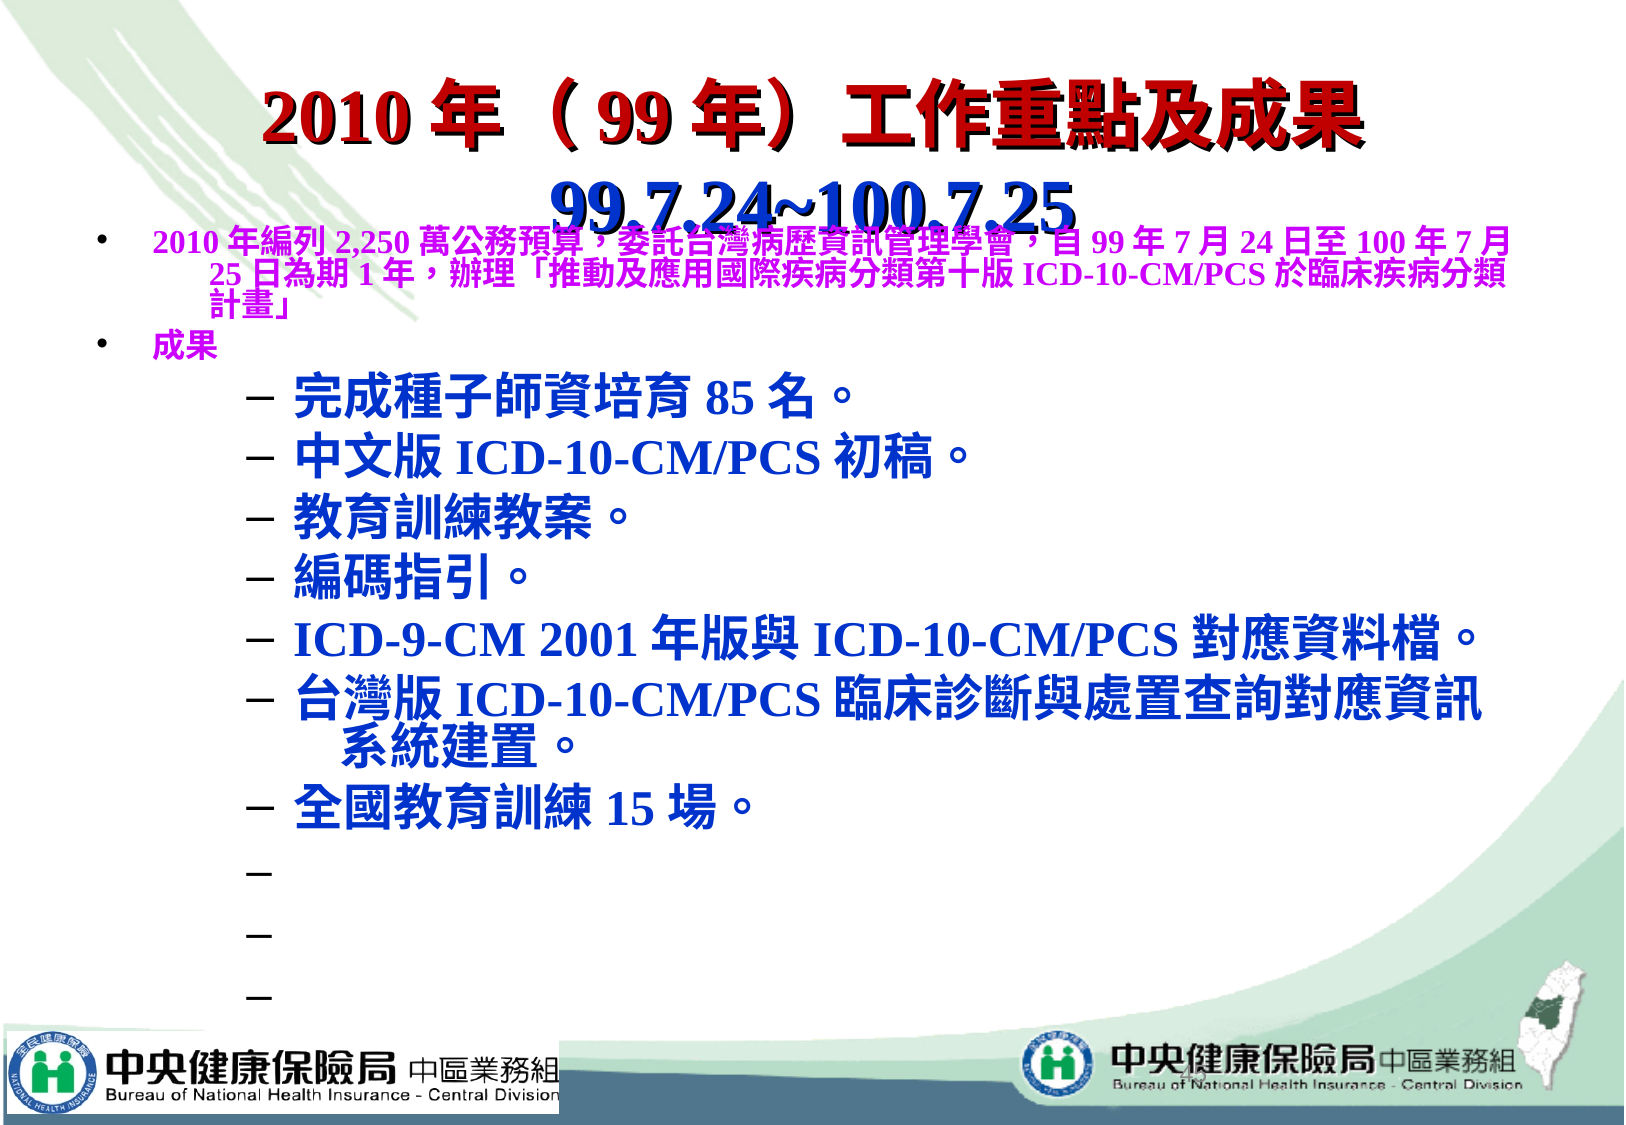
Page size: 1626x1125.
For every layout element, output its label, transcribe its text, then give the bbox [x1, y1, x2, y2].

title 2010年（99年）工作重點及成果 99.7.24~100.7.25 [81, 58, 1544, 220]
list 2010年編列2,250萬公務預算，委託台灣病歷資訊管理學會，自99年7月24日至100年7月25日為期1年，辦理「推動及應用國際疾病分類第十版ICD-10-CM/PCS於臨床疾病分類計畫」 成果 完成種子師資培育85名。 中文版ICD-10-CM/PCS初稿。 教育訓練教案。 編碼指引。 ICD-9-CM 2001年版與ICD-10-CM/PCS對應資料檔。 台灣版ICD-10-CM/PCS臨床診斷與處置查詢對應資訊系統建置。 全國教育訓練15場。 [81, 220, 1544, 1005]
text_box [1164, 1042, 1544, 1103]
